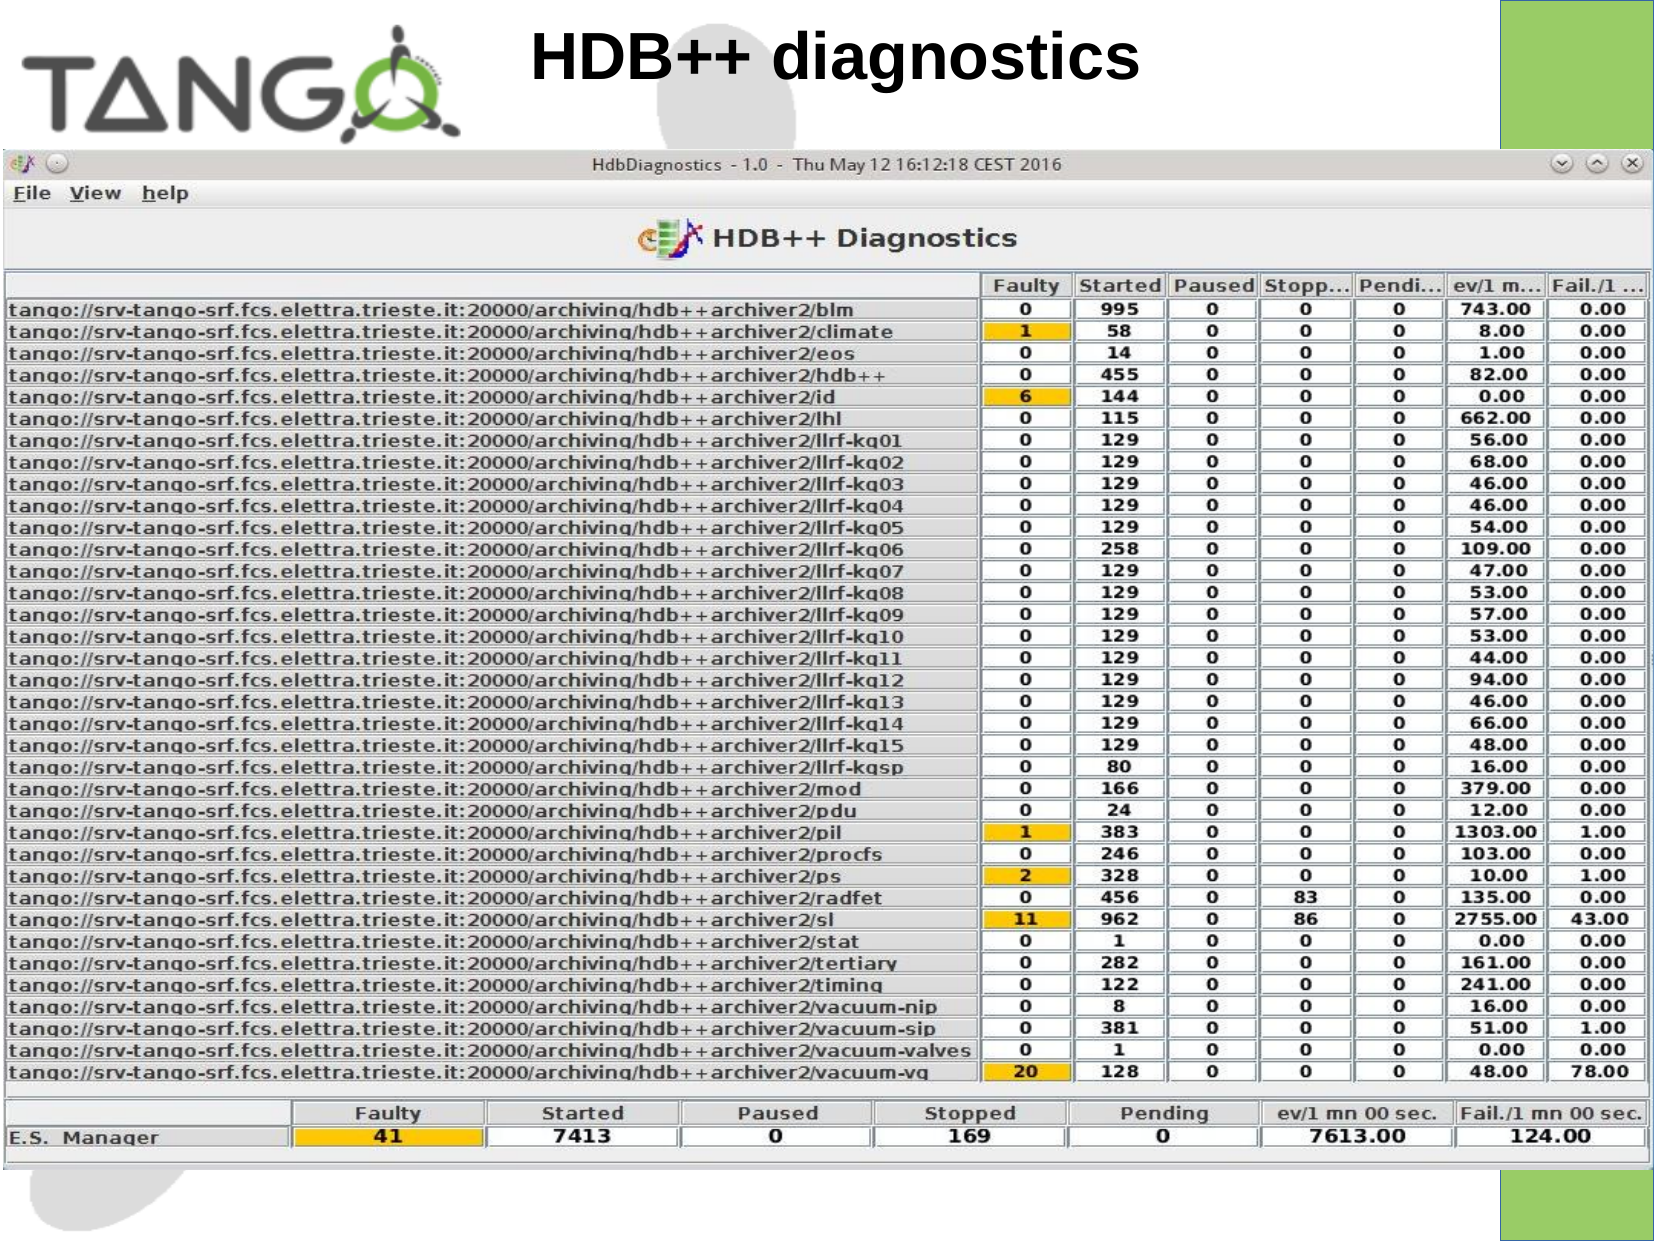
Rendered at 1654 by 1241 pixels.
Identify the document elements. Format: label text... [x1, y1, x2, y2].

title HDB++ diagnostics [300, 3, 1373, 109]
picture [0, 1, 1654, 1241]
